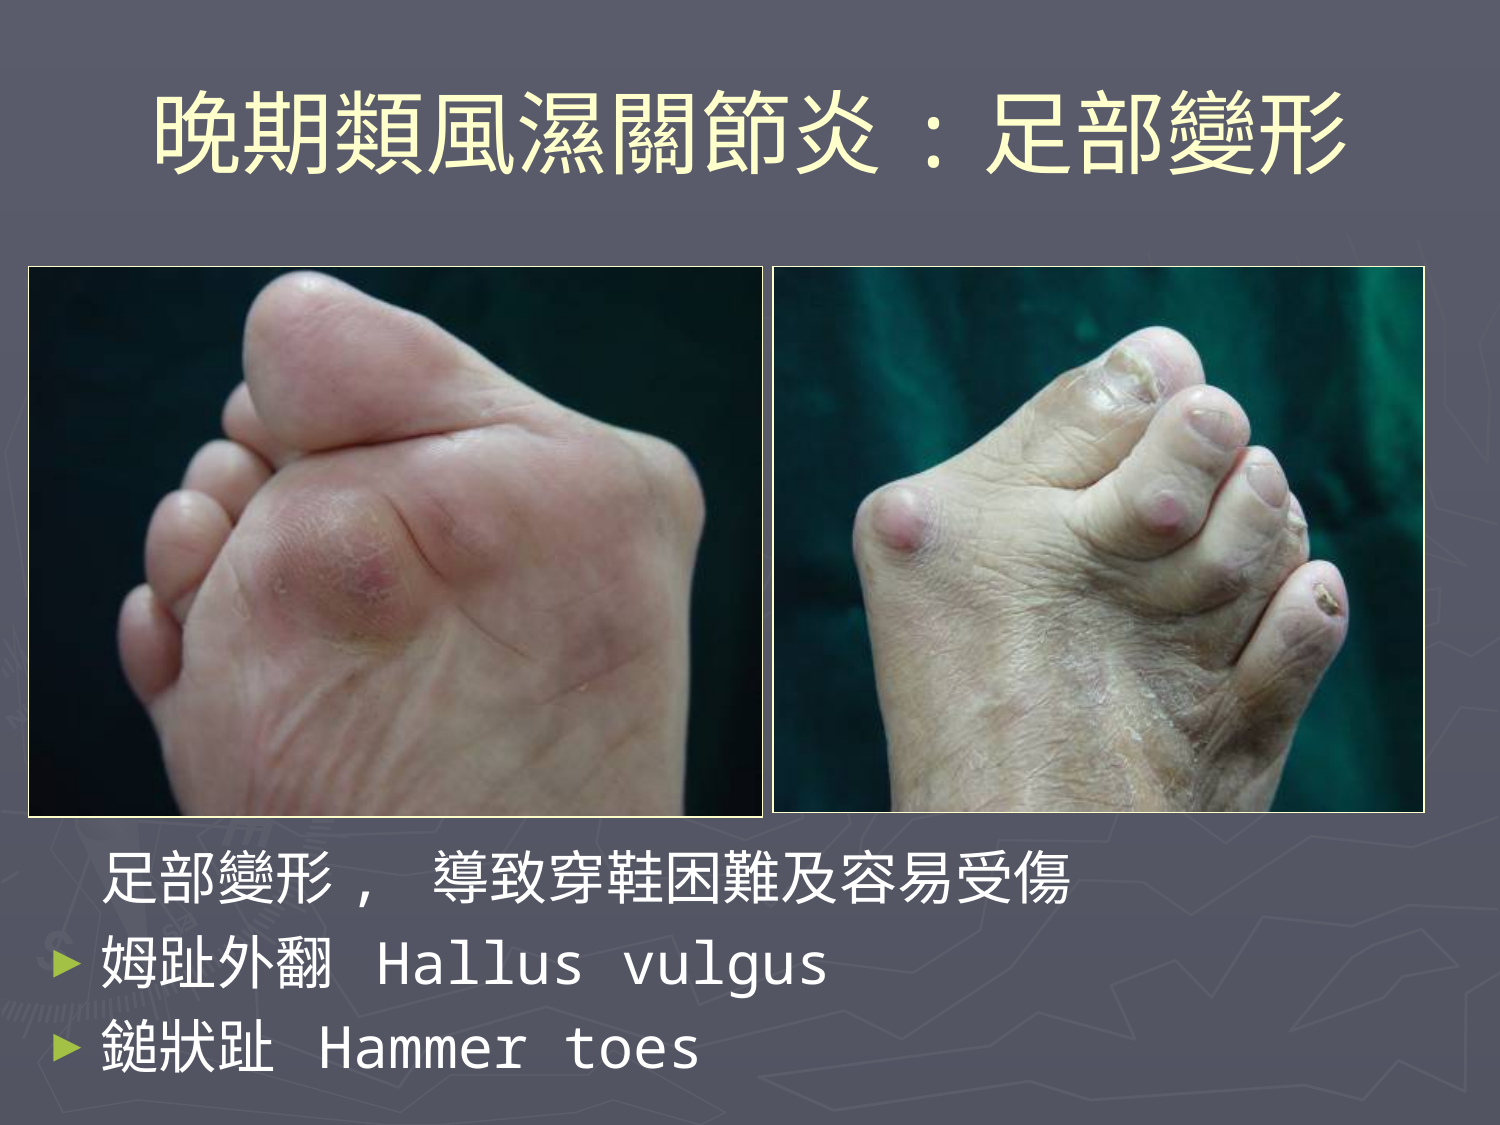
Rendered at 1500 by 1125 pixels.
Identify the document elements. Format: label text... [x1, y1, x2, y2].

picture [29, 267, 762, 817]
list 足部變形, 導致穿鞋困難及容易受傷 姆趾外翻 Hallus vulgus 鎚狀趾 Hammer toes [29, 834, 1426, 1094]
picture [773, 267, 1424, 812]
title 晚期類風濕關節炎:足部變形 [49, 37, 1451, 225]
